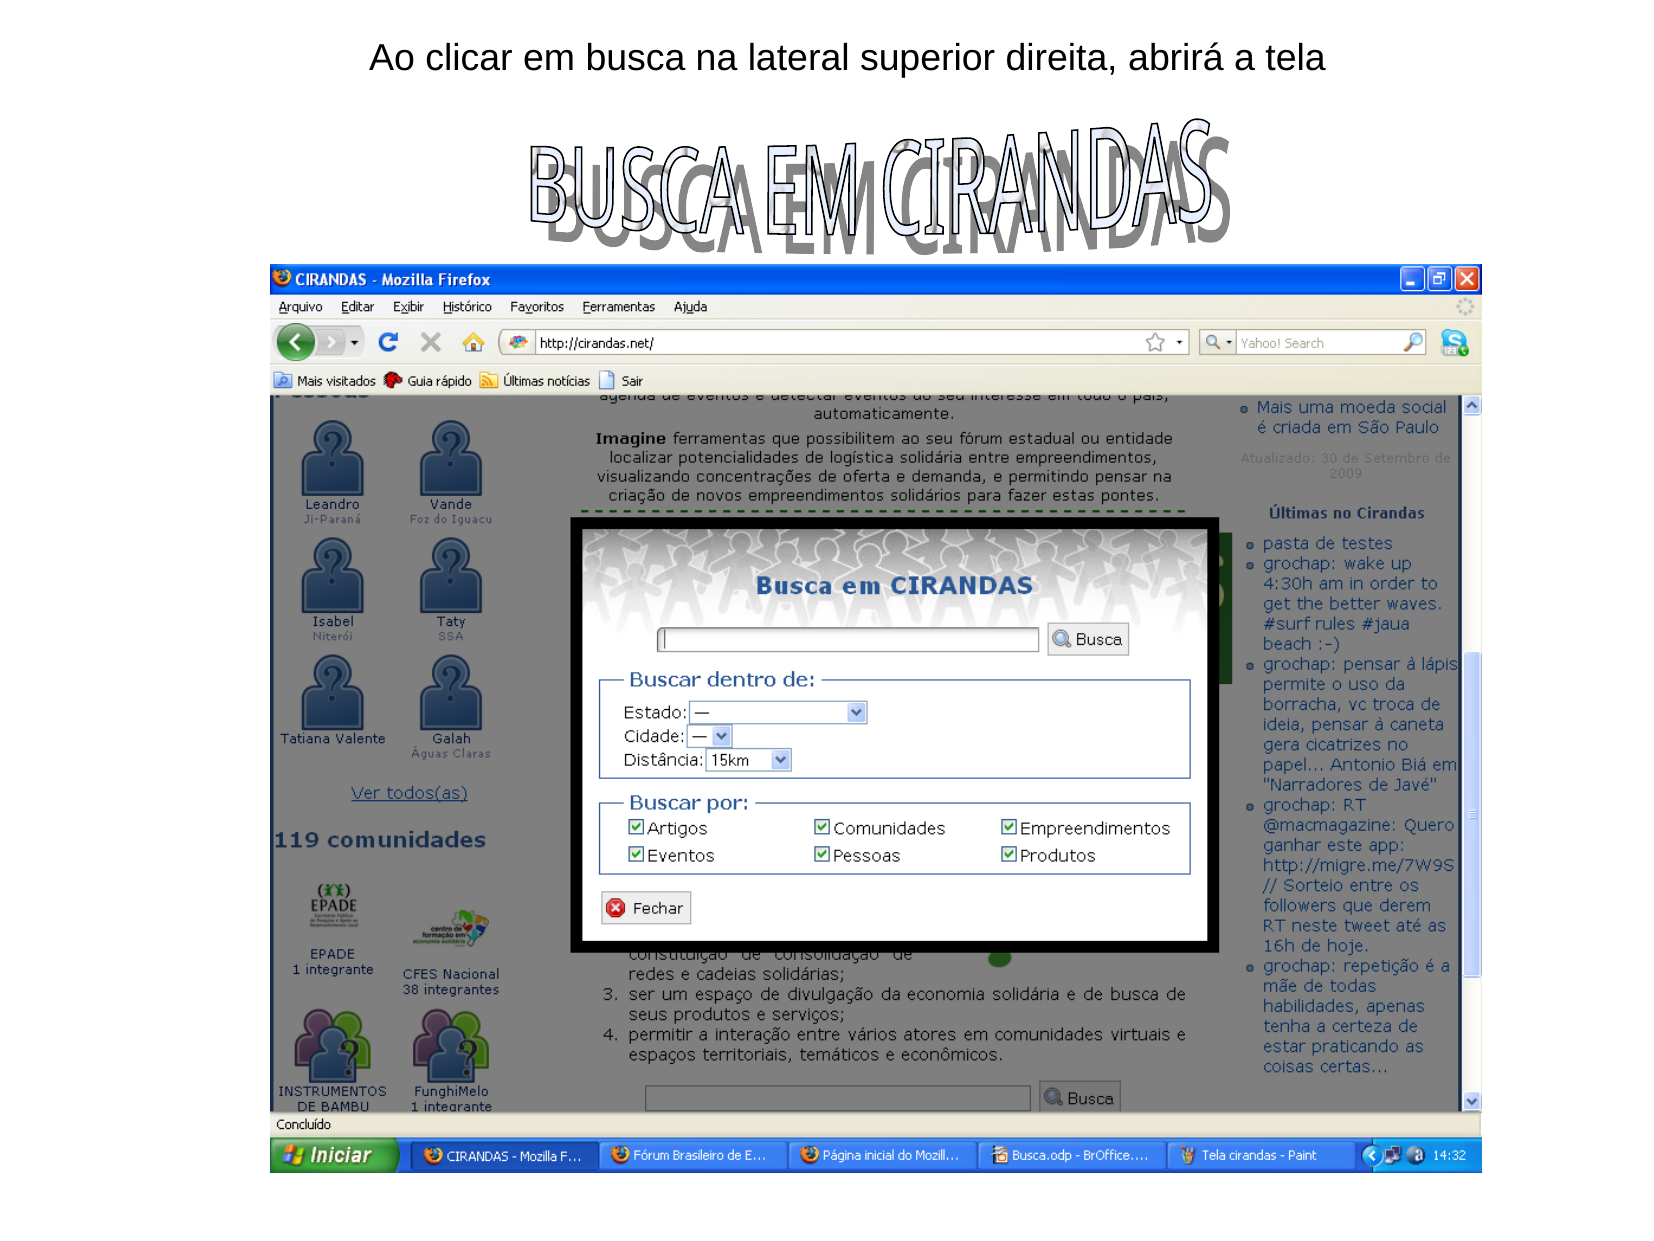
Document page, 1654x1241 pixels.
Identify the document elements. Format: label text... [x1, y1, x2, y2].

text_box BUSCA EM CIRANDAS [883, 139, 921, 236]
text_box BUSCA EM CIRANDAS [1038, 129, 1078, 232]
text_box BUSCA EM CIRANDAS [952, 134, 1033, 234]
text_box BUSCA EM CIRANDAS [622, 146, 654, 231]
text_box BUSCA EM CIRANDAS [925, 139, 944, 234]
text_box BUSCA EM CIRANDAS [661, 146, 699, 233]
text_box BUSCA EM CIRANDAS [806, 143, 856, 235]
text_box BUSCA EM CIRANDAS [768, 145, 796, 235]
picture [270, 264, 1482, 1173]
text_box BUSCA EM CIRANDAS [575, 147, 614, 228]
text_box BUSCA EM CIRANDAS [1132, 123, 1177, 227]
text_box BUSCA EM CIRANDAS [1179, 119, 1211, 223]
text_box BUSCA EM CIRANDAS [531, 146, 566, 223]
text_box Ao clicar em busca na lateral superior direita, abrirá a tela [354, 29, 1341, 129]
text_box BUSCA EM CIRANDAS [1090, 127, 1130, 229]
text_box BUSCA EM CIRANDAS [699, 146, 744, 234]
